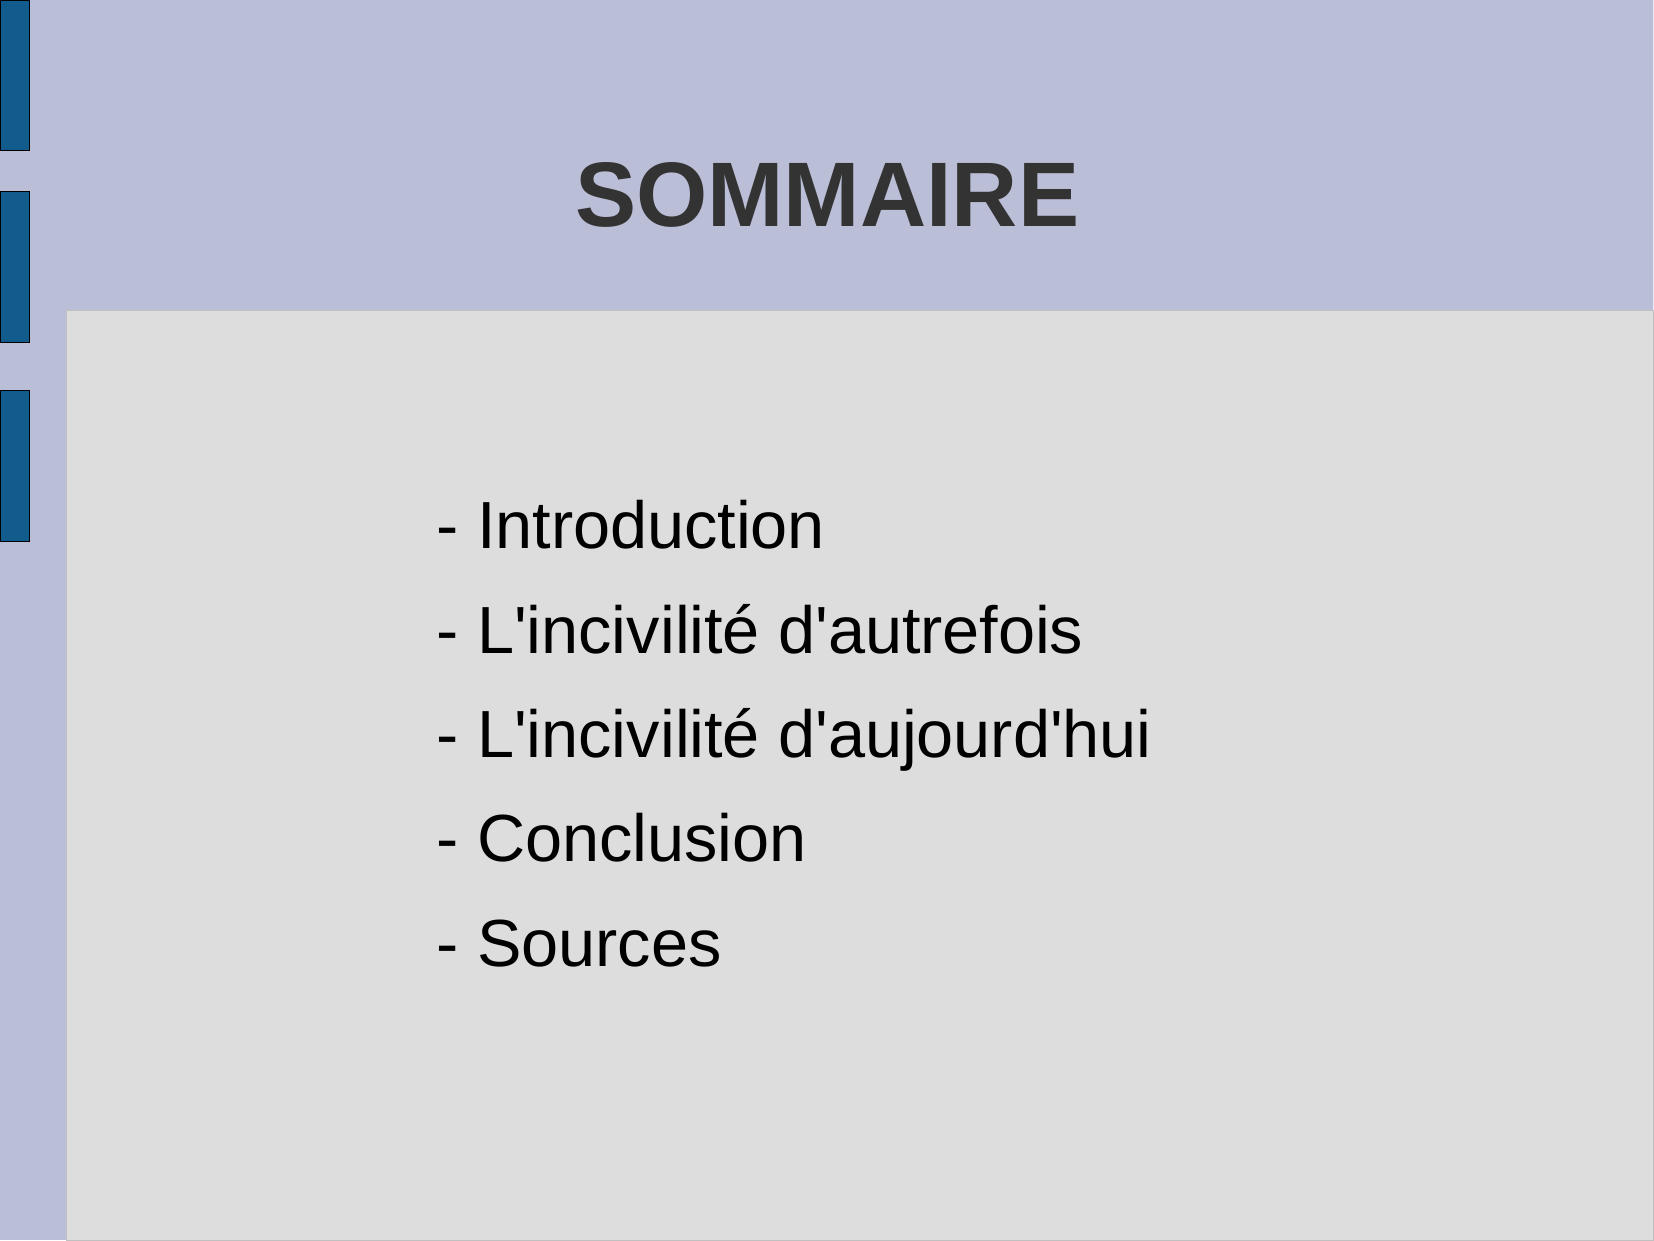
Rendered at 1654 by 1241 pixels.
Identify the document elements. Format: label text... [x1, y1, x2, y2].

title SOMMAIRE [121, 91, 1534, 299]
list - Introduction - L'incivilité d'autrefois - L'incivilité d'aujourd'hui - Conclusion - Sources [418, 488, 1654, 1034]
